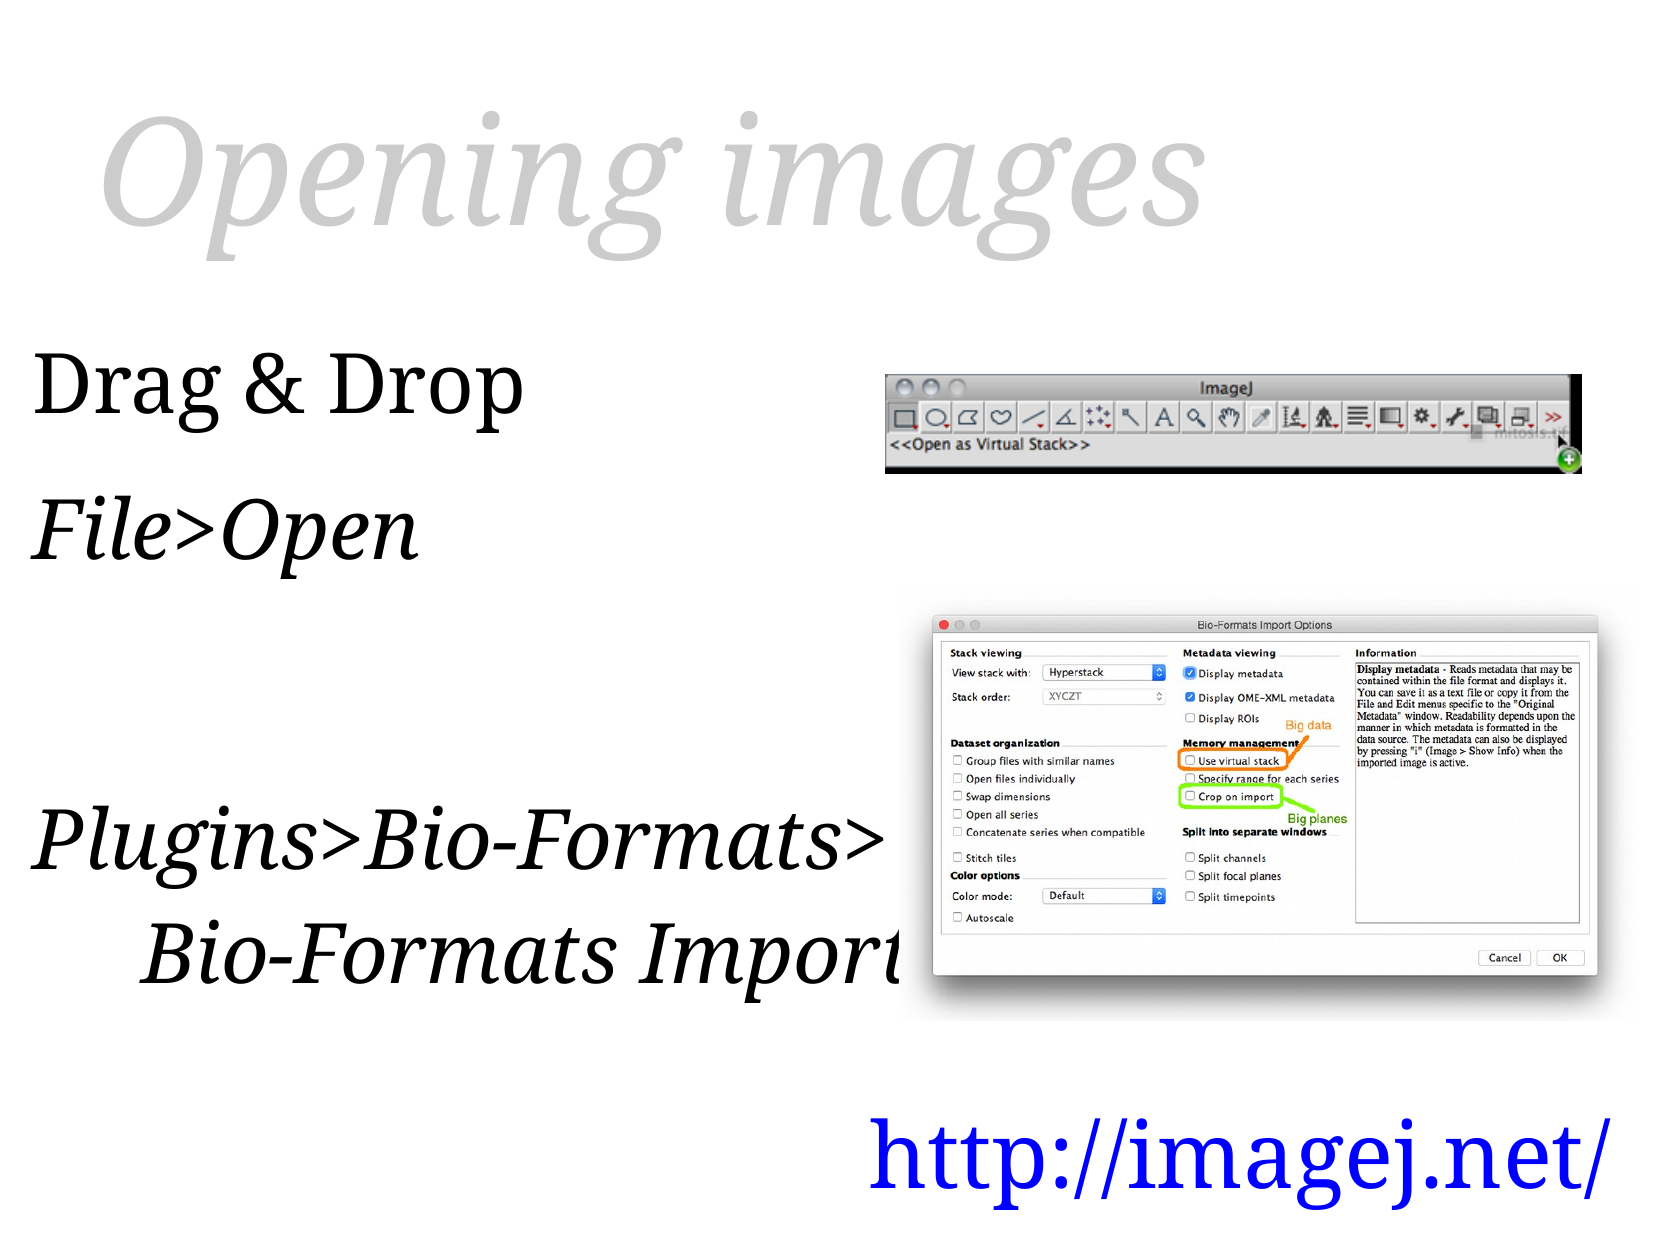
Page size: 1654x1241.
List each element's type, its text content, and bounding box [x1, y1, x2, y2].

picture [898, 585, 1641, 1021]
text_box Plugins>Bio-Formats> Bio-Formats Importer [17, 660, 898, 952]
text_box http://imagej.net/Importing_Image_Files [51, 1083, 1627, 1200]
text_box Drag & Drop [17, 317, 1591, 425]
picture [885, 425, 1582, 462]
text_box File>Open [17, 462, 1591, 571]
text_box Opening images [81, 57, 1654, 239]
